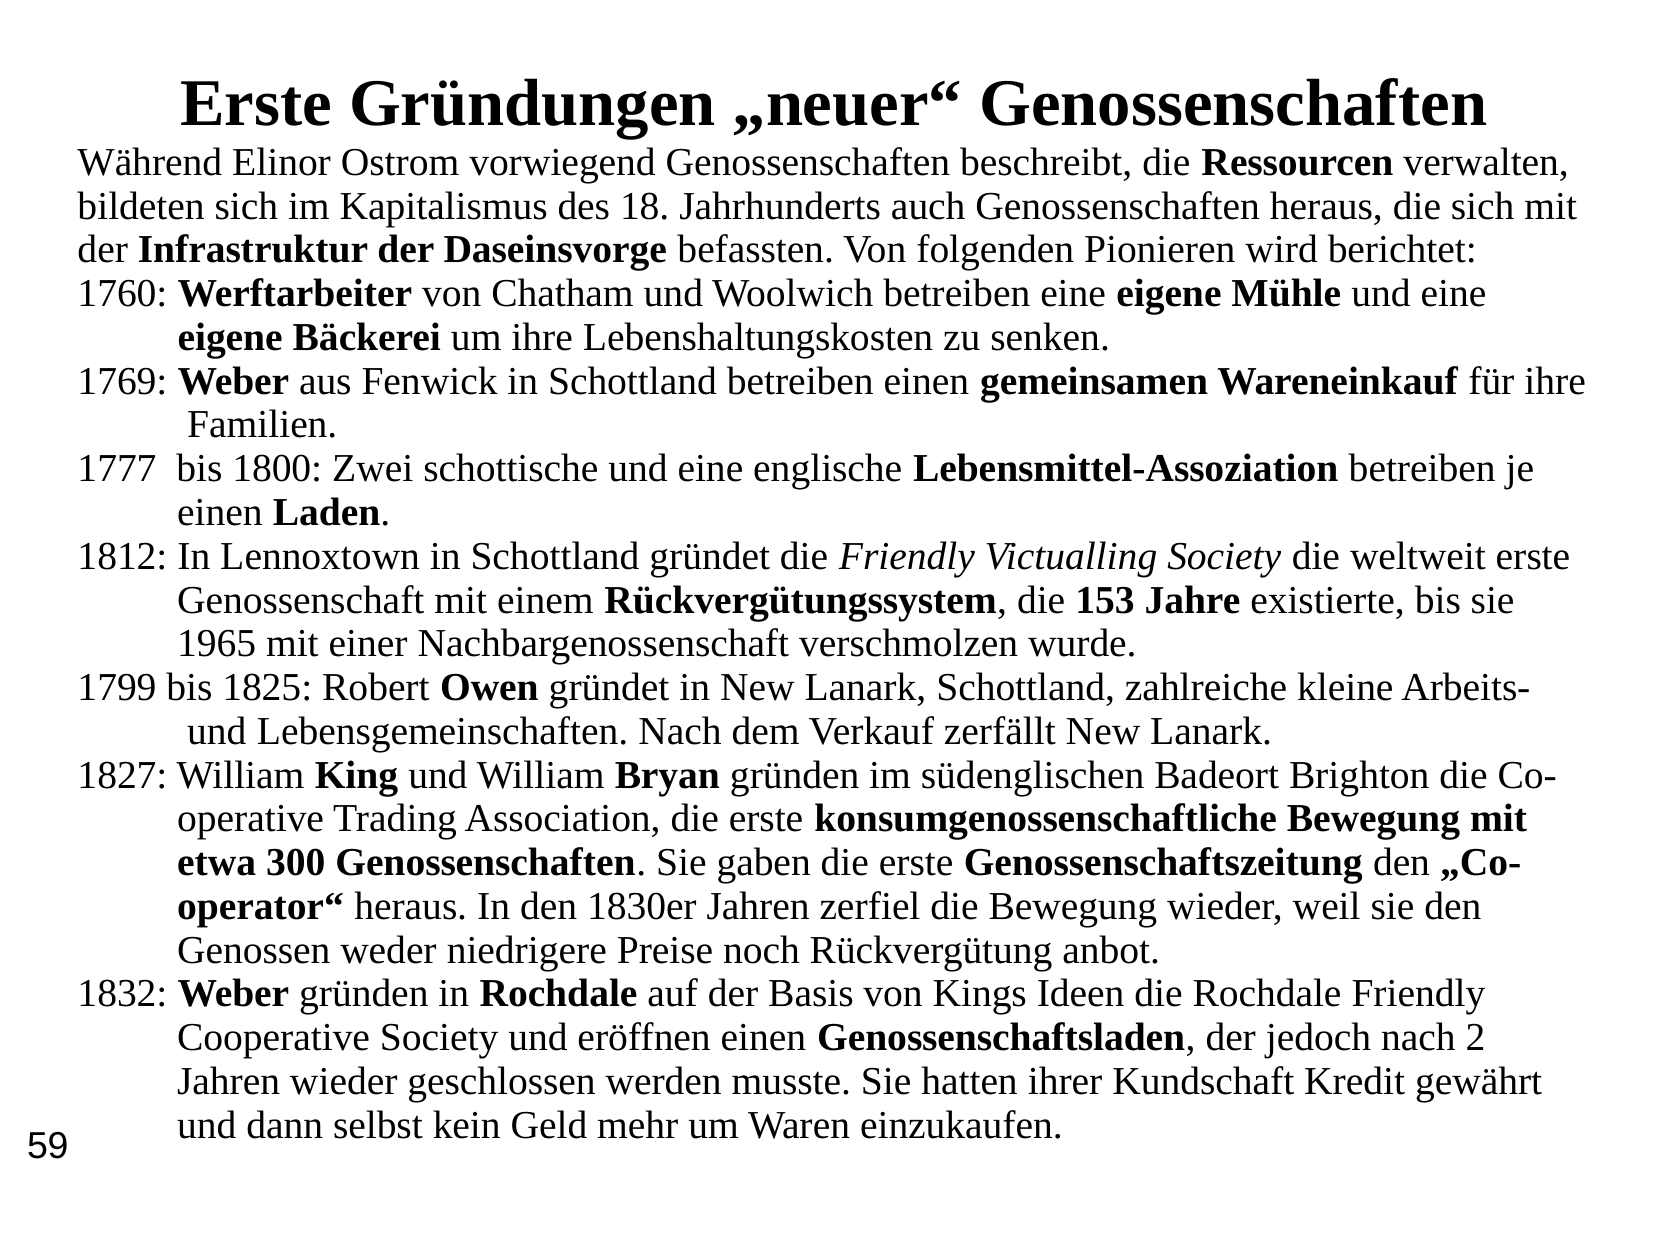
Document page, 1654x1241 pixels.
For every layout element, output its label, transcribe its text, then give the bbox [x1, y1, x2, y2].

text_box Erste Gründungen „neuer“ Genossenschaften Während Elinor Ostrom vorwiegend Genossenschaften beschreibt, die Ressourcen verwalten, bildeten sich im Kapitalismus des 18. Jahrhunderts auch Genossenschaften heraus, die sich mit der Infrastruktur der Daseinsvorge befassten. Von folgenden Pionieren wird berichtet: 1760: Werftarbeiter von Chatham und Woolwich betreiben eine eigene Mühle und eine eigene Bäckerei um ihre Lebenshaltungskosten zu senken. 1769: Weber aus Fenwick in Schottland betreiben einen gemeinsamen Wareneinkauf für ihre Familien. 1777 bis 1800: Zwei schottische und eine englische Lebensmittel-Assoziation betreiben je einen Laden. 1812: In Lennoxtown in Schottland gründet die Friendly Victualling Society die weltweit erste Genossenschaft mit einem Rückvergütungssystem, die 153 Jahre existierte, bis sie 1965 mit einer Nachbargenossenschaft verschmolzen wurde. 1799 bis 1825: Robert Owen gründet in New Lanark, Schottland, zahlreiche kleine Arbeits- und Lebensgemeinschaften. Nach dem Verkauf zerfällt New Lanark. 1827: William King und William Bryan gründen im südenglischen Badeort Brighton die Co- operative Trading Association, die erste konsumgenossenschaftliche Bewegung mit etwa 300 Genossenschaften. Sie gaben die erste Genossenschaftszeitung den „Co- operator“ heraus. In den 1830er Jahren zerfiel die Bewegung wieder, weil sie den Genossen weder niedrigere Preise noch Rückvergütung anbot. 1832: Weber gründen in Rochdale auf der Basis von Kings Ideen die Rochdale Friendly Cooperative Society und eröffnen einen Genossenschaftsladen, der jedoch nach 2 Jahren wieder geschlossen werden musste. Sie hatten ihrer Kundschaft Kredit gewährt und dann selbst kein Geld mehr um Waren einzukaufen. [62, 58, 1607, 1160]
text_box <Foliennummer> [12, 1117, 326, 1188]
